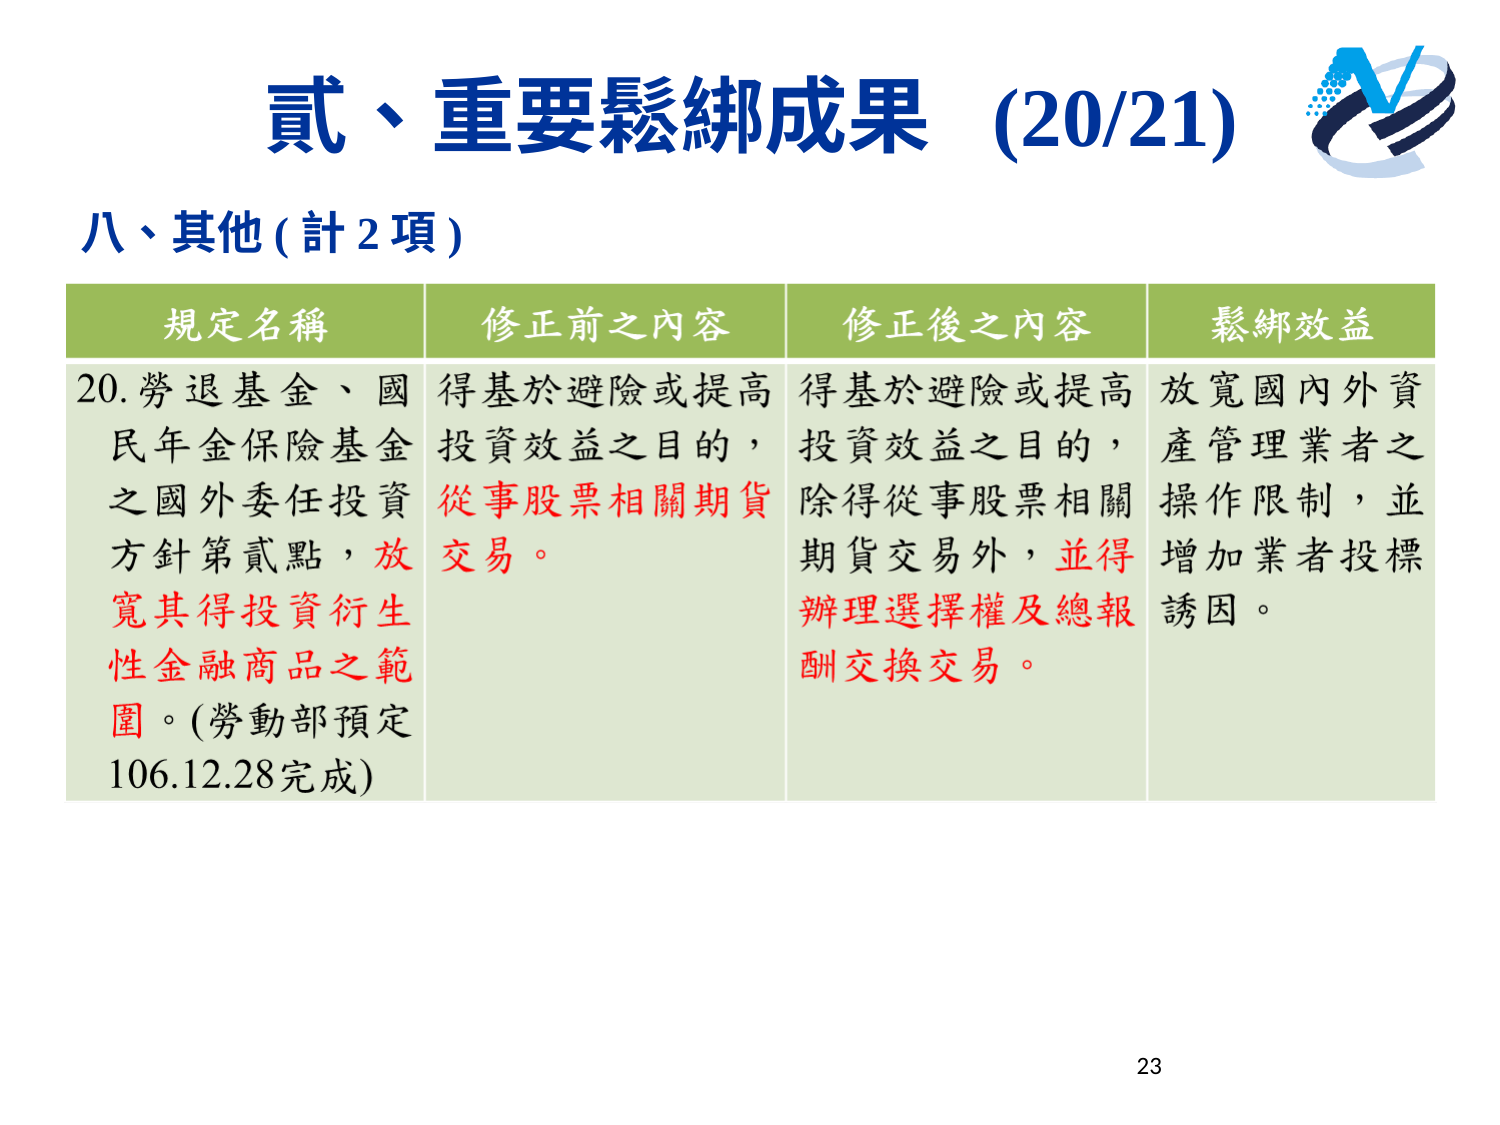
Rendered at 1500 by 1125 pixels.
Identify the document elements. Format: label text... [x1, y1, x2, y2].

picture [64, 282, 1437, 823]
text_box 八、其他(計2項) [64, 196, 428, 267]
text_box 23 [1121, 1035, 1472, 1095]
title 貳、重要鬆綁成果 (20/21) [76, 19, 1427, 207]
